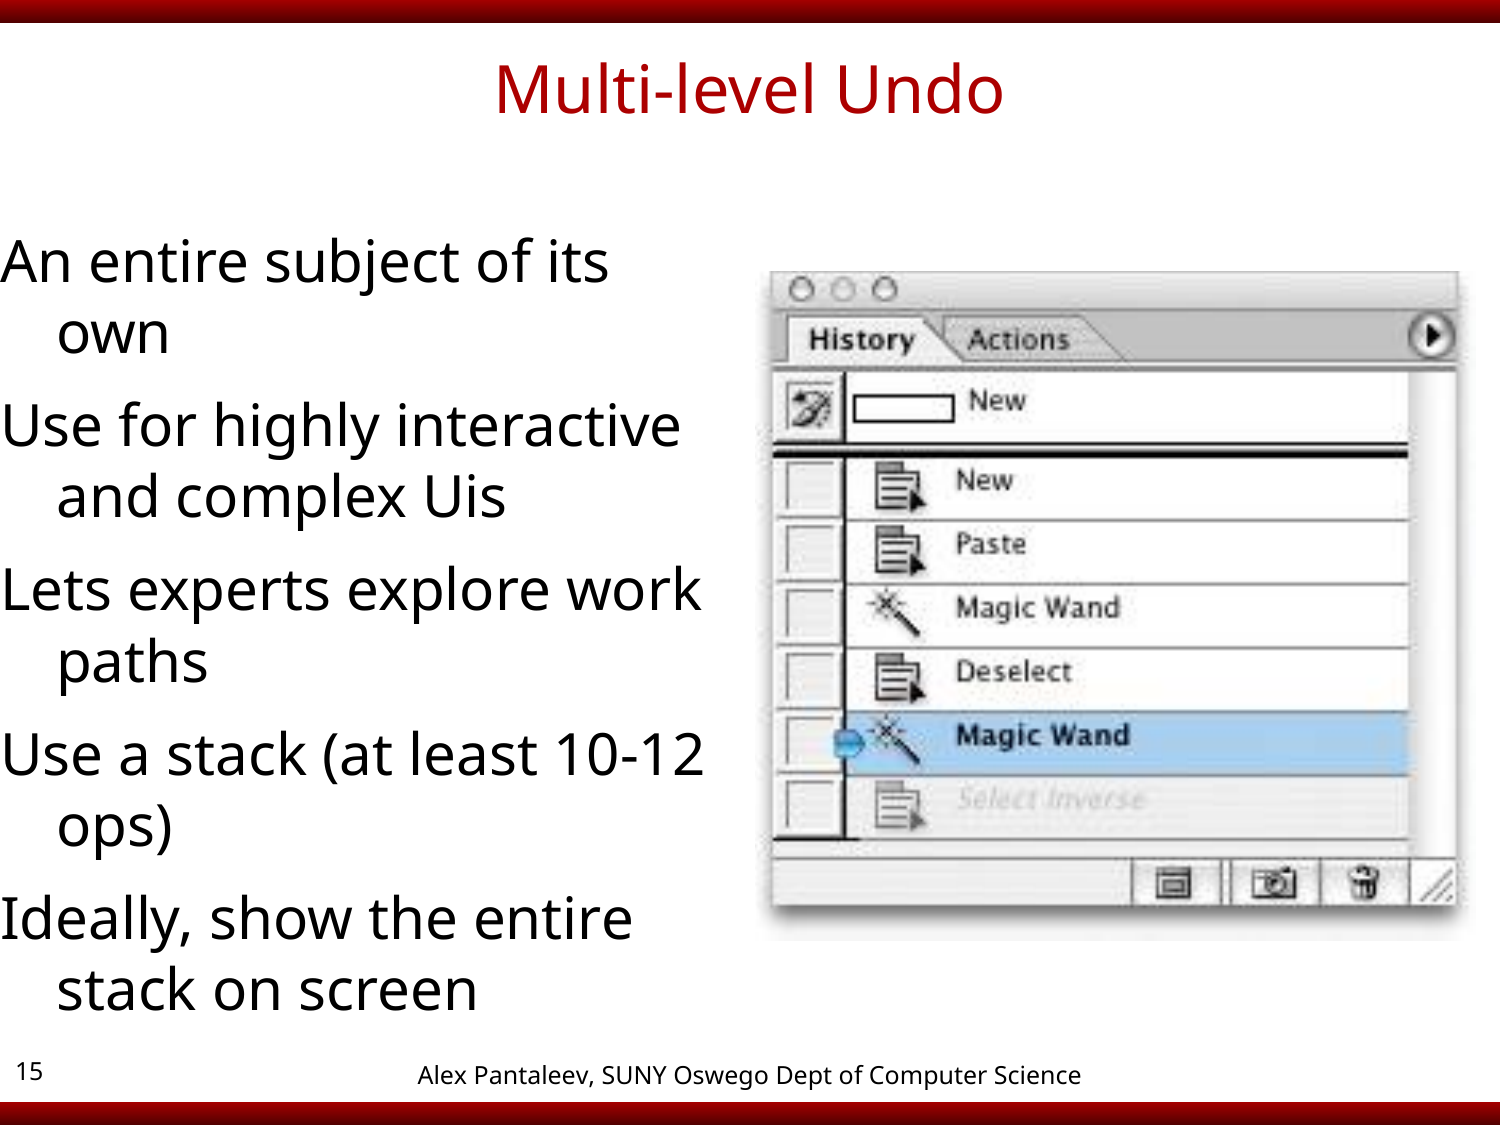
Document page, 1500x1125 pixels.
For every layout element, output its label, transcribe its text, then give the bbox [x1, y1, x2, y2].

picture [755, 271, 1476, 941]
list An entire subject of its own Use for highly interactive and complex Uis Lets experts explore work paths Use a stack (at least 10-12 ops) Ideally, show the entire stack on screen [0, 224, 720, 1048]
title Multi-level Undo [0, 32, 1500, 143]
